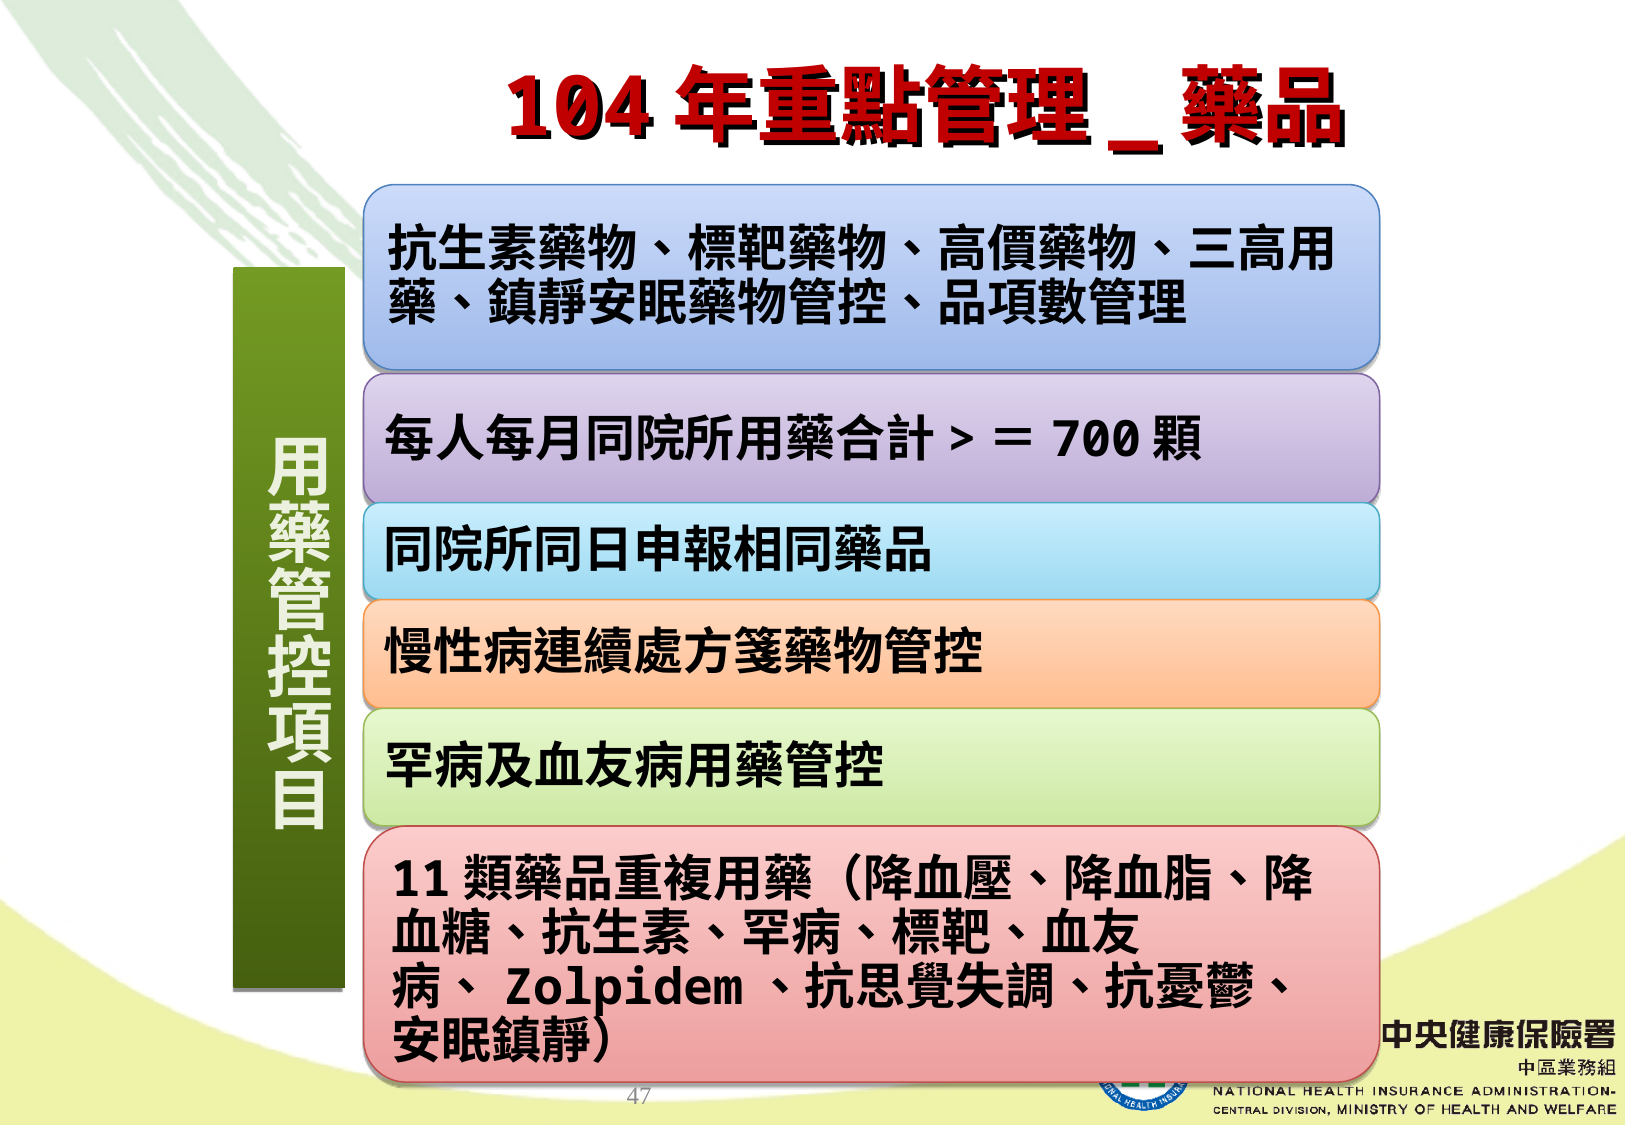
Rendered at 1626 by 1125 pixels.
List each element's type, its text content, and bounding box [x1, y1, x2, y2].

text_box 抗生素藥物、標靶藥物、高價藥物、三高用藥、鎮靜安眠藥物管控、品項數管理 [363, 184, 1380, 370]
text_box [611, 1083, 991, 1125]
text_box 用藥管控項目 [234, 267, 345, 988]
text_box 11類藥品重複用藥（降血壓、降血脂、降血糖、抗生素、罕病、標靶、血友病、Zolpidem、抗思覺失調、抗憂鬱、安眠鎮靜） [363, 826, 1380, 1083]
text_box 慢性病連續處方箋藥物管控 [363, 599, 1380, 708]
text_box 同院所同日申報相同藥品 [363, 502, 1380, 600]
text_box 罕病及血友病用藥管控 [363, 708, 1380, 826]
title 104年重點管理_藥品 [304, 31, 1544, 173]
text_box 每人每月同院所用藥合計>＝700顆 [363, 373, 1380, 503]
